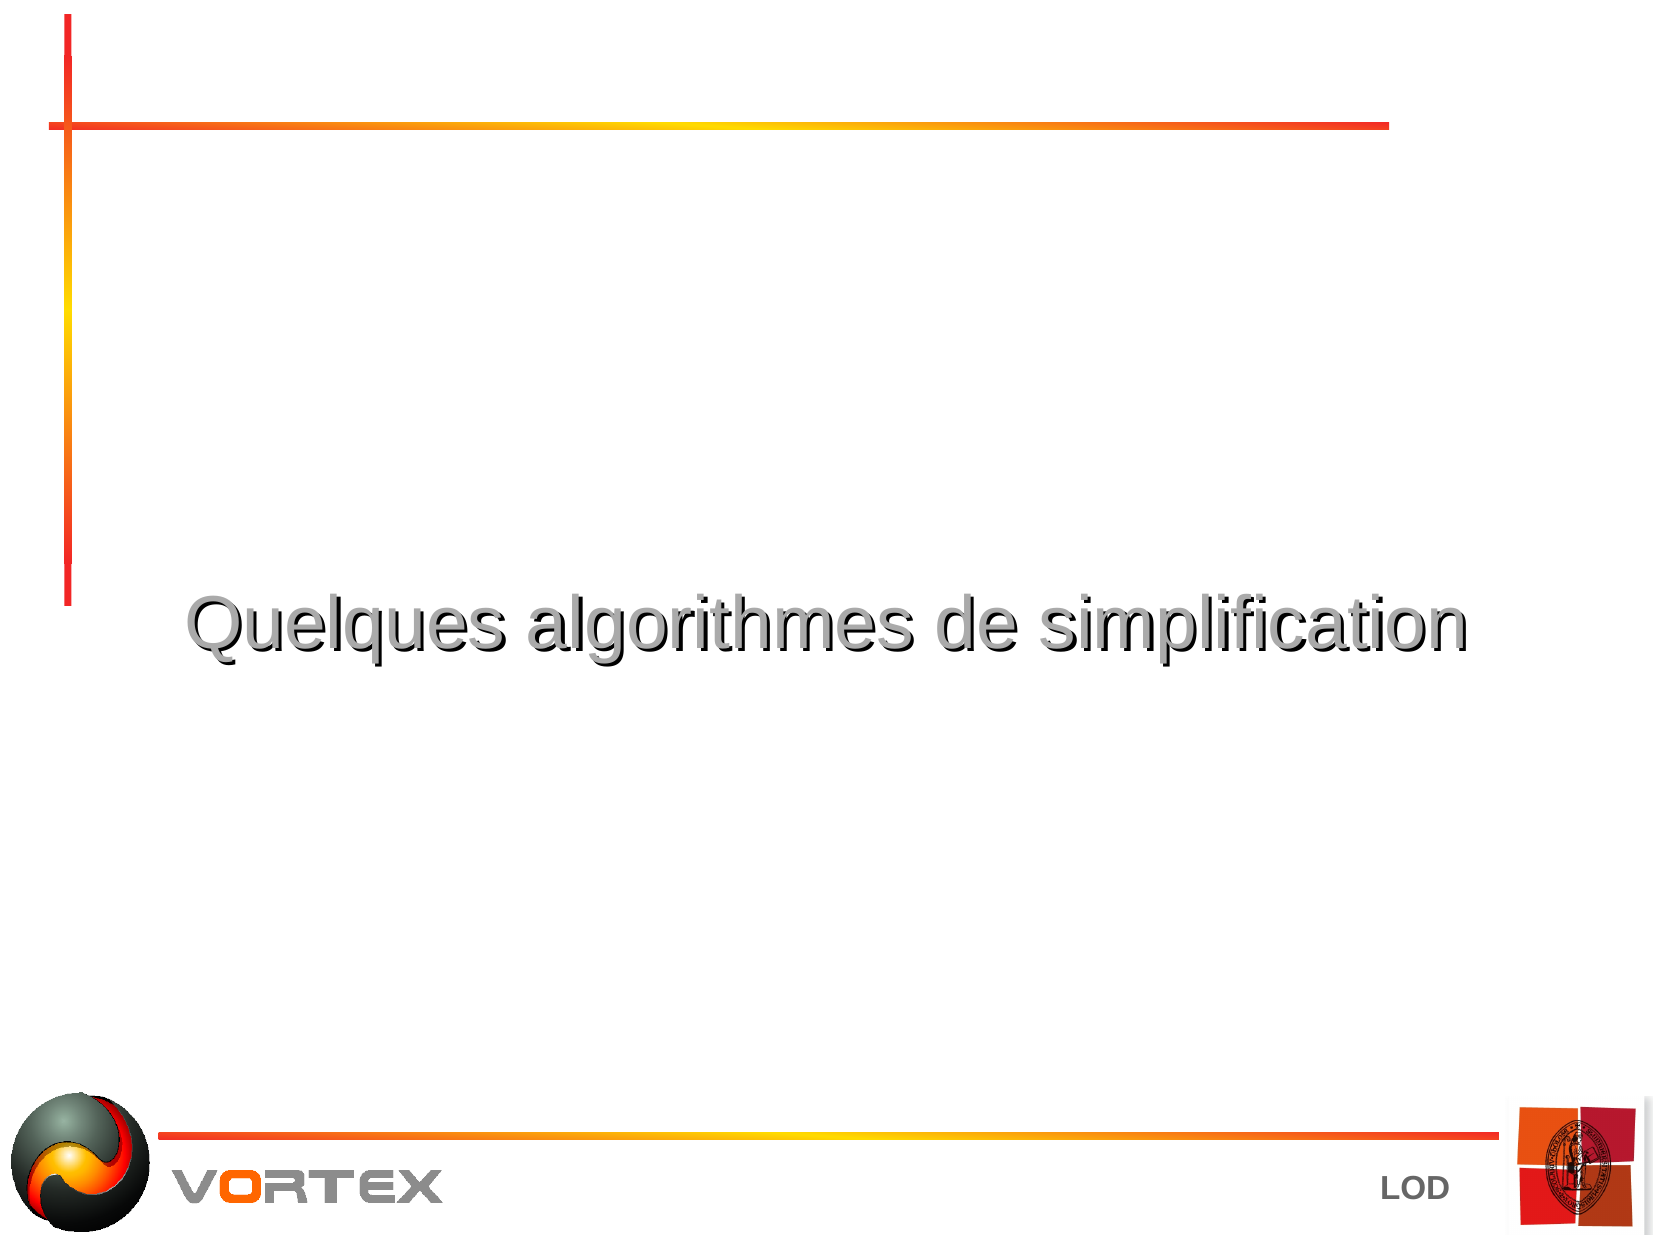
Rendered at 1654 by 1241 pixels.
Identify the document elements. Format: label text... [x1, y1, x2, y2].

title Quelques algorithmes de simplification [0, 558, 1654, 687]
picture [11, 1092, 443, 1232]
picture [1505, 1096, 1653, 1235]
